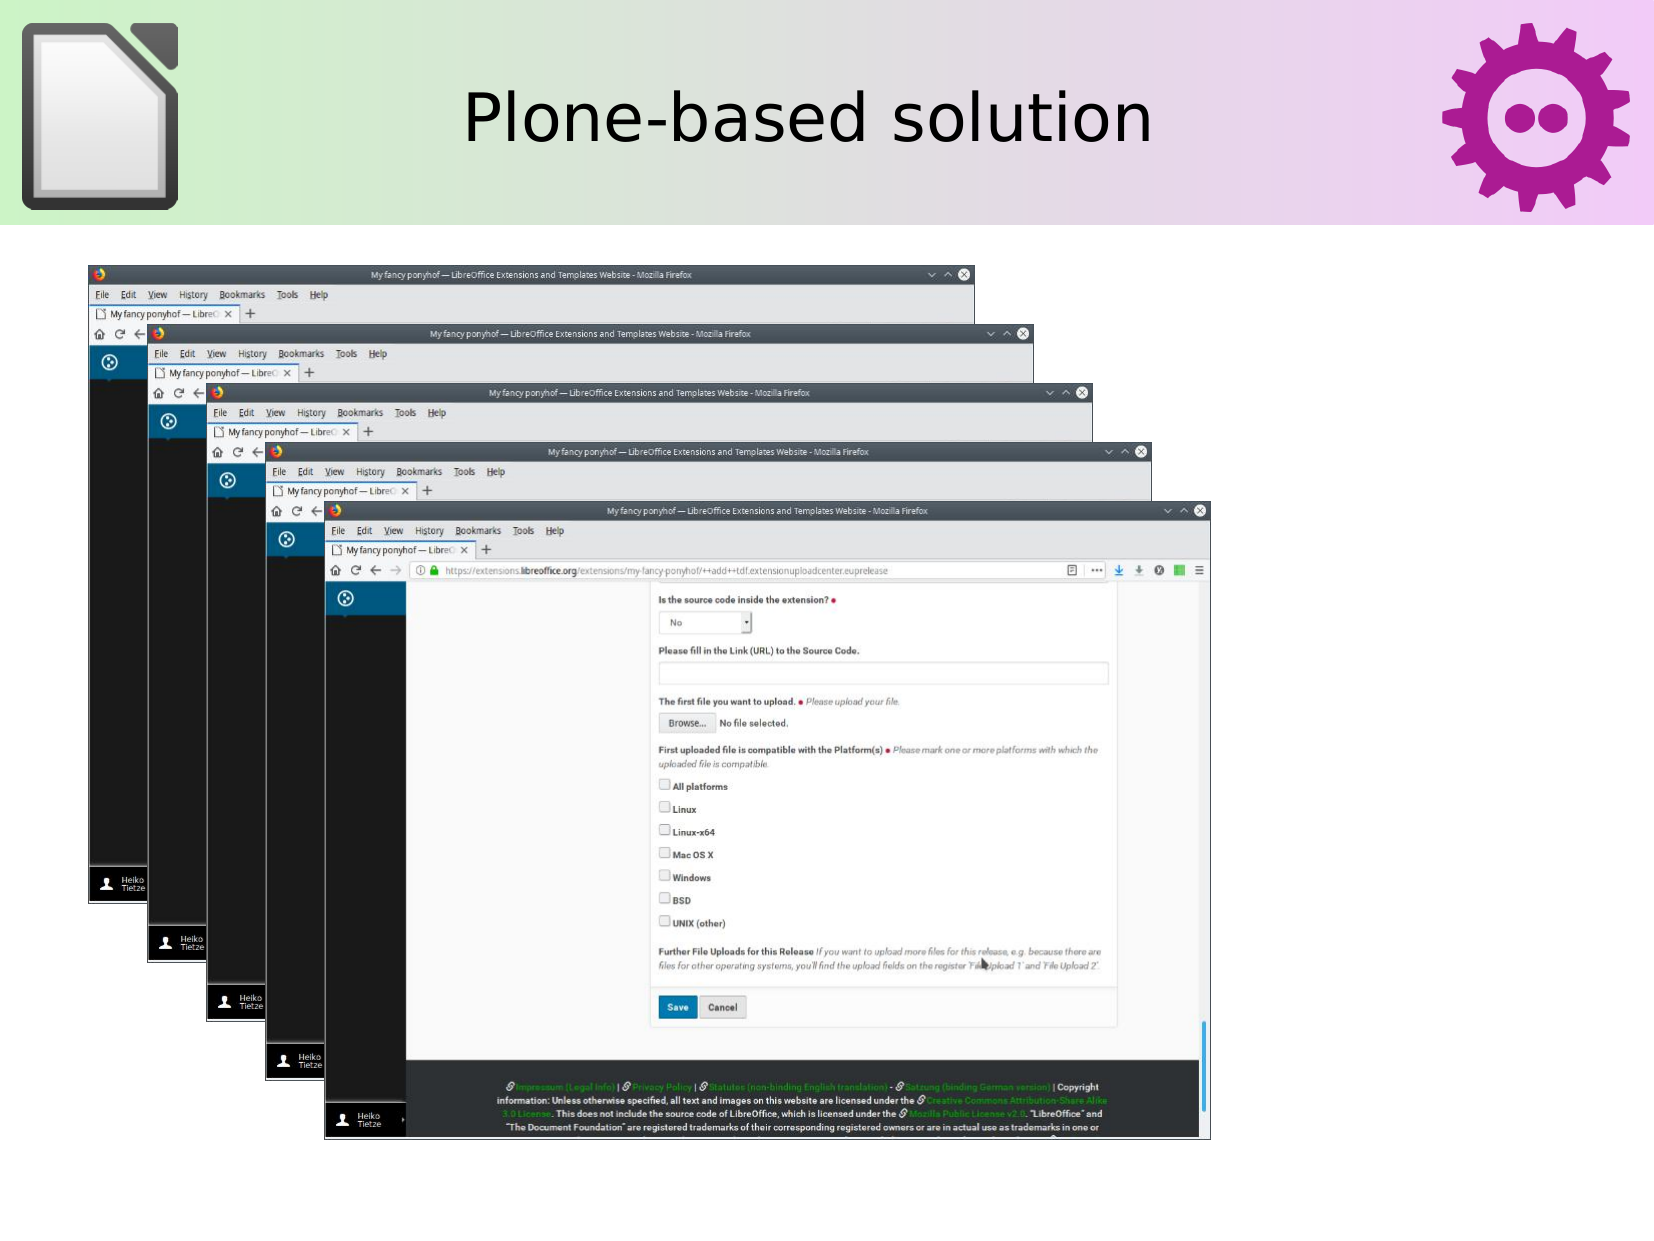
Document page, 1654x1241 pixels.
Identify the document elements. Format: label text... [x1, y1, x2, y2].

title Plone-based solution [212, 23, 1406, 213]
picture [22, 23, 178, 210]
picture [1442, 23, 1630, 212]
picture [88, 265, 1211, 1140]
